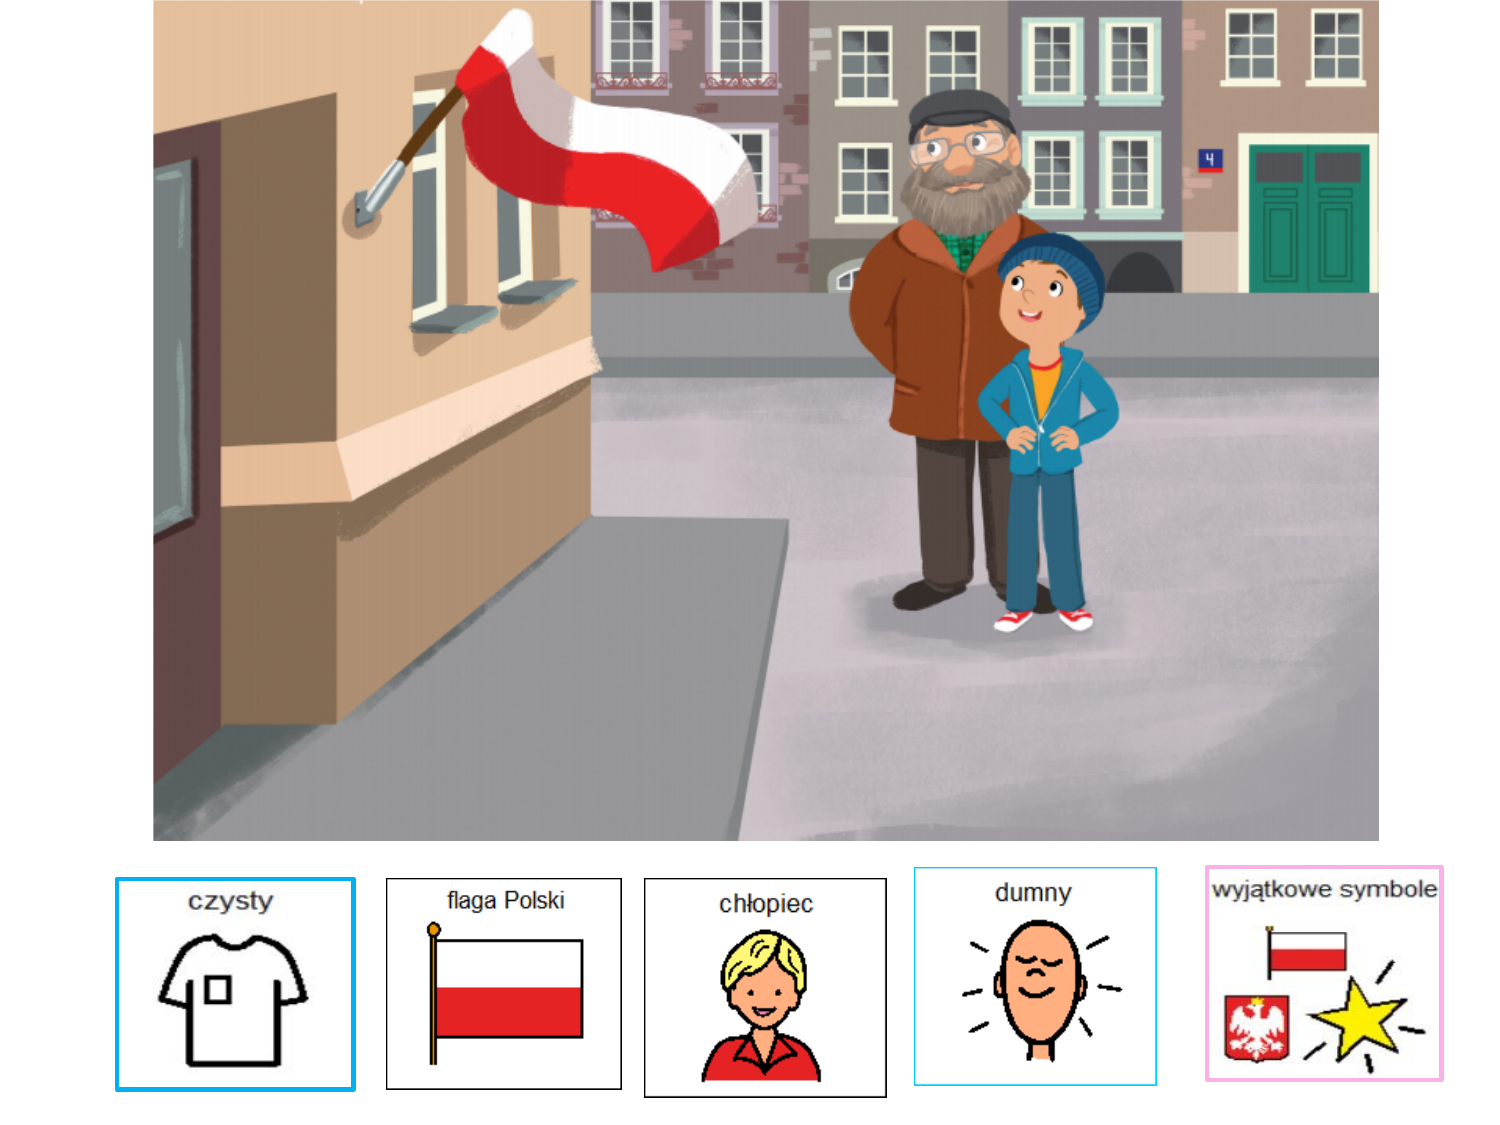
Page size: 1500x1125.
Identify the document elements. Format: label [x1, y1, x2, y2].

picture [152, 0, 1379, 841]
text_box [1207, 867, 1442, 1080]
picture [644, 878, 887, 1098]
picture [386, 878, 622, 1090]
text_box [117, 878, 354, 1090]
picture [916, 869, 1155, 1084]
